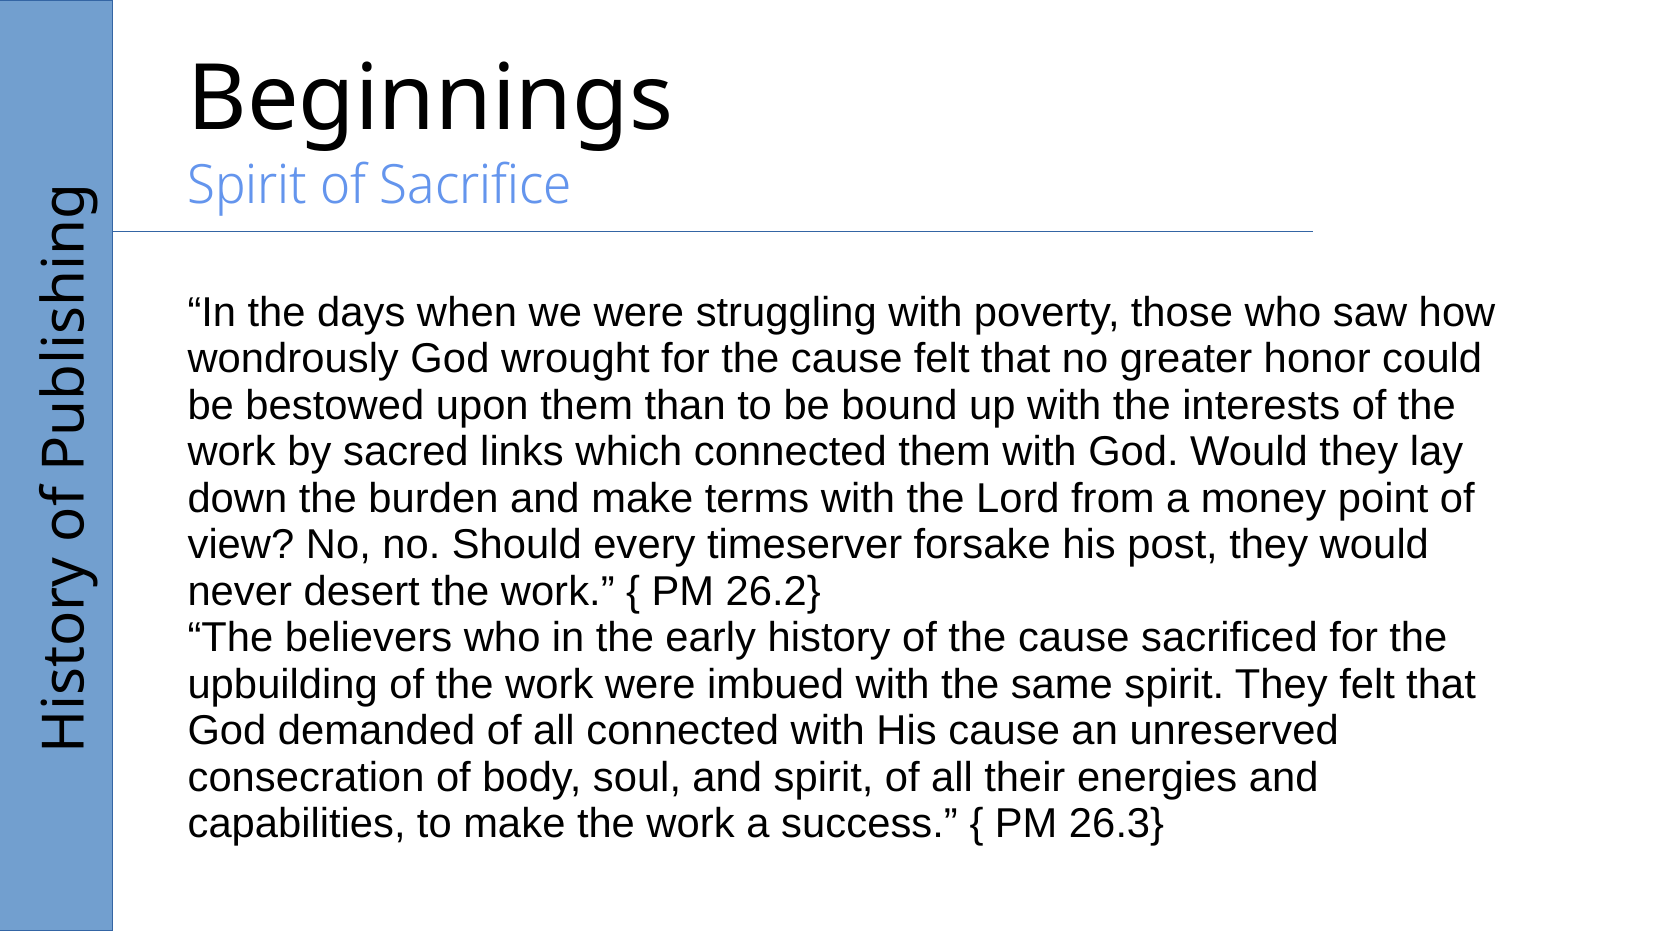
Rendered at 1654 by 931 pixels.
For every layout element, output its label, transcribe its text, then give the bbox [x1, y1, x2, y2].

subtitle “In the days when we were struggling with poverty, those who saw how wondrously God wrought for the cause felt that no greater honor could be bestowed upon them than to be bound up with the interests of the work by sacred links which connected them with God. Would they lay down the burden and make terms with the Lord from a money point of view? No, no. Should every timeserver forsake his post, they would never desert the work.” { PM 26.2} “The believers who in the early history of the cause sacrificed for the upbuilding of the work were imbued with the same spirit. They felt that God demanded of all connected with His cause an unreserved consecration of body, soul, and spirit, of all their energies and capabilities, to make the work a success.” { PM 26.3} [187, 288, 1501, 847]
title Spirit of Sacrifice [187, 125, 1571, 239]
title Beginnings [187, 33, 1571, 125]
text_box History of Publishing [13, 37, 105, 901]
text_box [0, 0, 113, 931]
